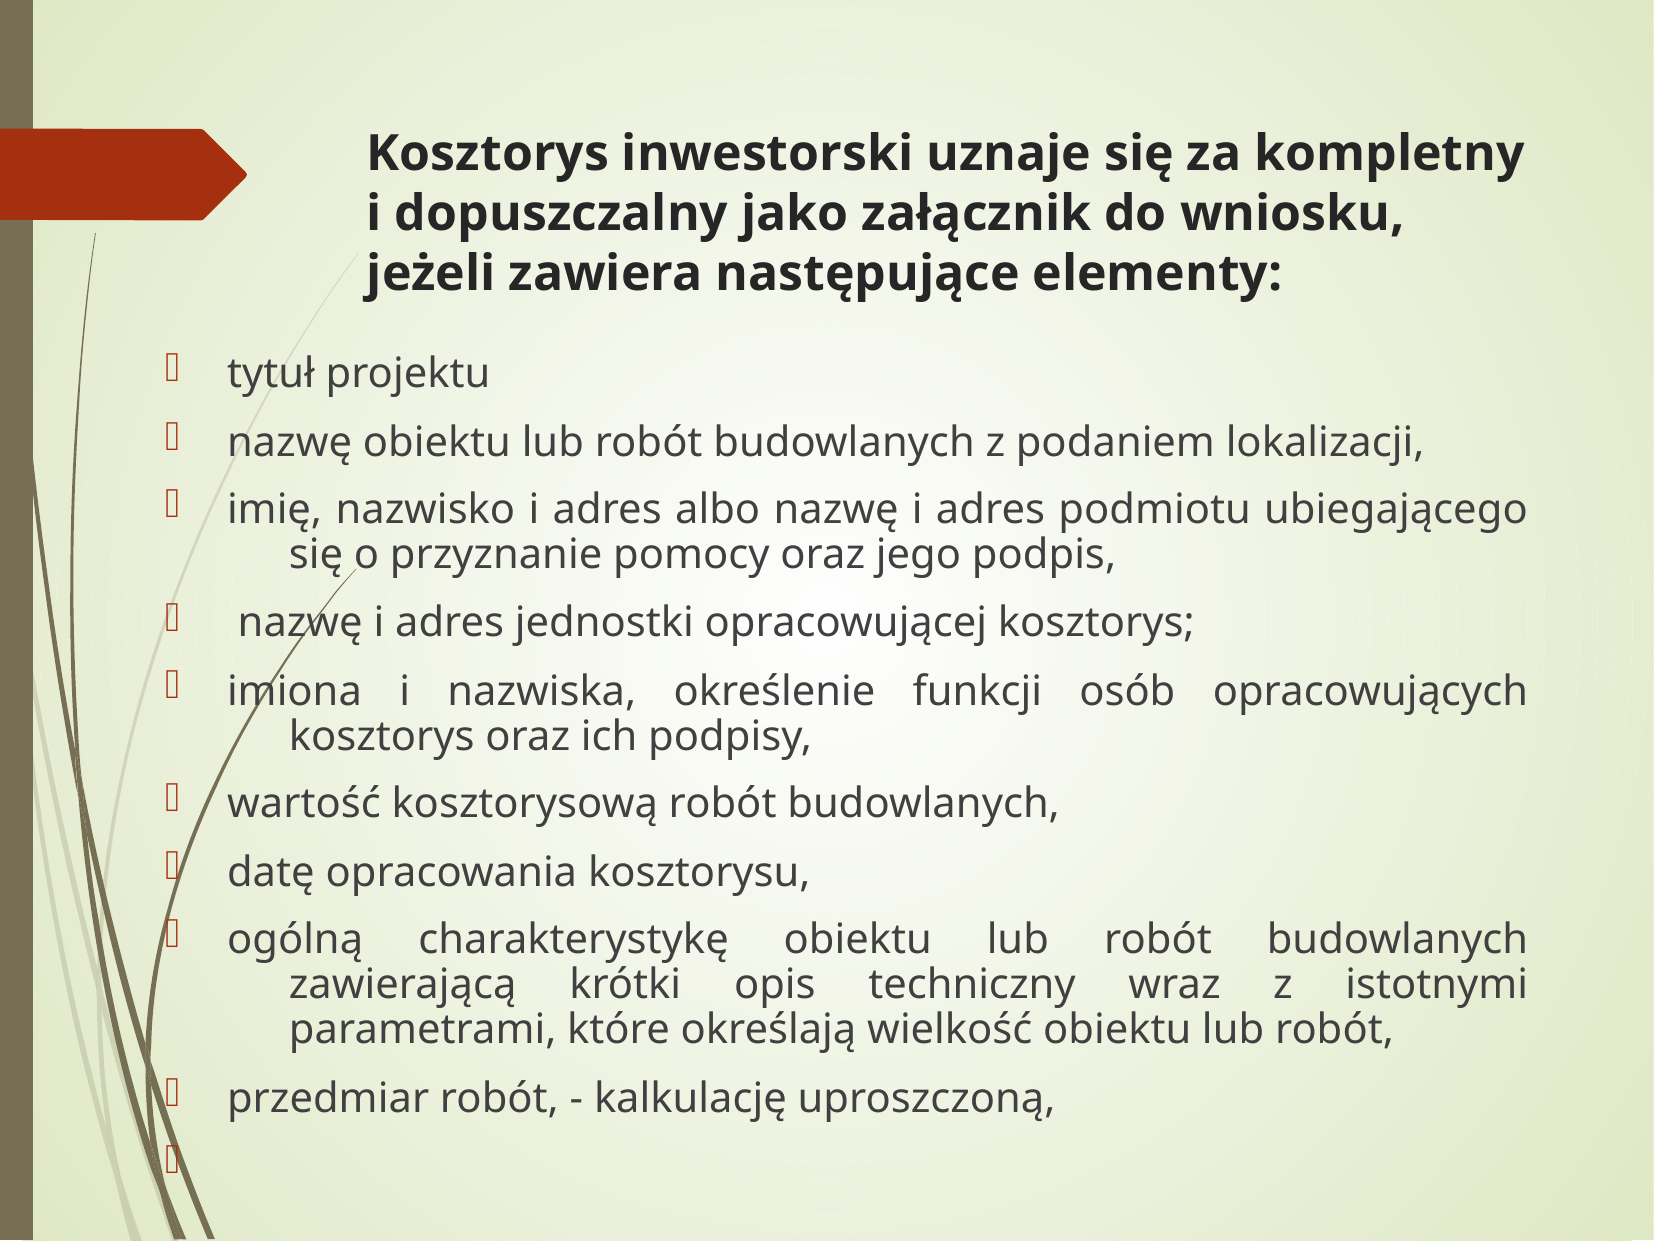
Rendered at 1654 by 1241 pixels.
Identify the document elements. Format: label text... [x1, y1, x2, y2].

title Kosztorys inwestorski uznaje się za kompletny i dopuszczalny jako załącznik do wniosku, jeżeli zawiera następujące elementy: [351, 112, 1544, 344]
list tytuł projektu nazwę obiektu lub robót budowlanych z podaniem lokalizacji, imię, nazwisko i adres albo nazwę i adres podmiotu ubiegającego się o przyznanie pomocy oraz jego podpis, nazwę i adres jednostki opracowującej kosztorys; imiona i nazwiska, określenie funkcji osób opracowujących kosztorys oraz ich podpisy, wartość kosztorysową robót budowlanych, datę opracowania kosztorysu, ogólną charakterystykę obiektu lub robót budowlanych zawierającą krótki opis techniczny wraz z istotnymi parametrami, które określają wielkość obiektu lub robót, przedmiar robót, - kalkulację uproszczoną, [150, 344, 1544, 1163]
